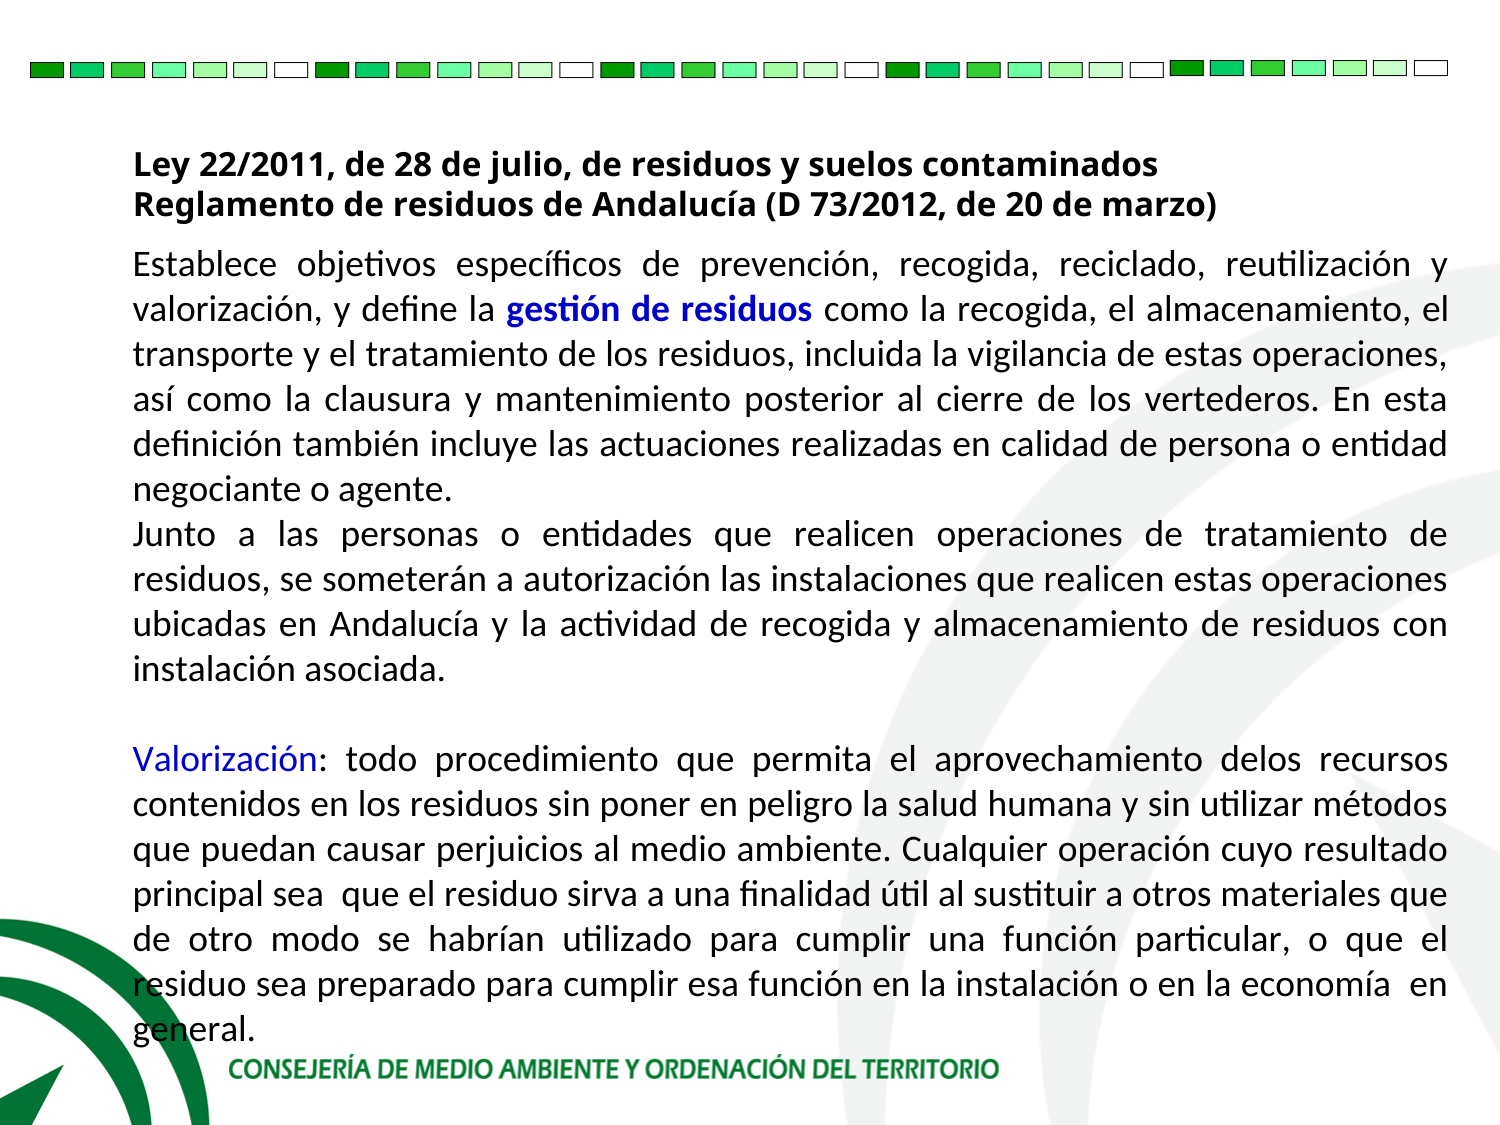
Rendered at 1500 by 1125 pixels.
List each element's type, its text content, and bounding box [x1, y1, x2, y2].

text_box Establece objetivos específicos de prevención, recogida, reciclado, reutilización y valorización, y define la gestión de residuos como la recogida, el almacenamiento, el transporte y el tratamiento de los residuos, incluida la vigilancia de estas operaciones, así como la clausura y mantenimiento posterior al cierre de los vertederos. En esta definición también incluye las actuaciones realizadas en calidad de persona o entidad negociante o agente. Junto a las personas o entidades que realicen operaciones de tratamiento de residuos, se someterán a autorización las instalaciones que realicen estas operaciones ubicadas en Andalucía y la actividad de recogida y almacenamiento de residuos con instalación asociada. Valorización: todo procedimiento que permita el aprovechamiento delos recursos contenidos en los residuos sin poner en peligro la salud humana y sin utilizar métodos que puedan causar perjuicios al medio ambiente. Cualquier operación cuyo resultado principal sea que el residuo sirva a una finalidad útil al sustituir a otros materiales que de otro modo se habrían utilizado para cumplir una función particular, o que el residuo sea preparado para cumplir esa función en la instalación o en la economía en general. [117, 232, 1465, 1057]
picture [0, 0, 1500, 1125]
text_box Ley 22/2011, de 28 de julio, de residuos y suelos contaminados Reglamento de residuos de Andalucía (D 73/2012, de 20 de marzo) [118, 96, 1441, 232]
text_box [118, 696, 1465, 1028]
